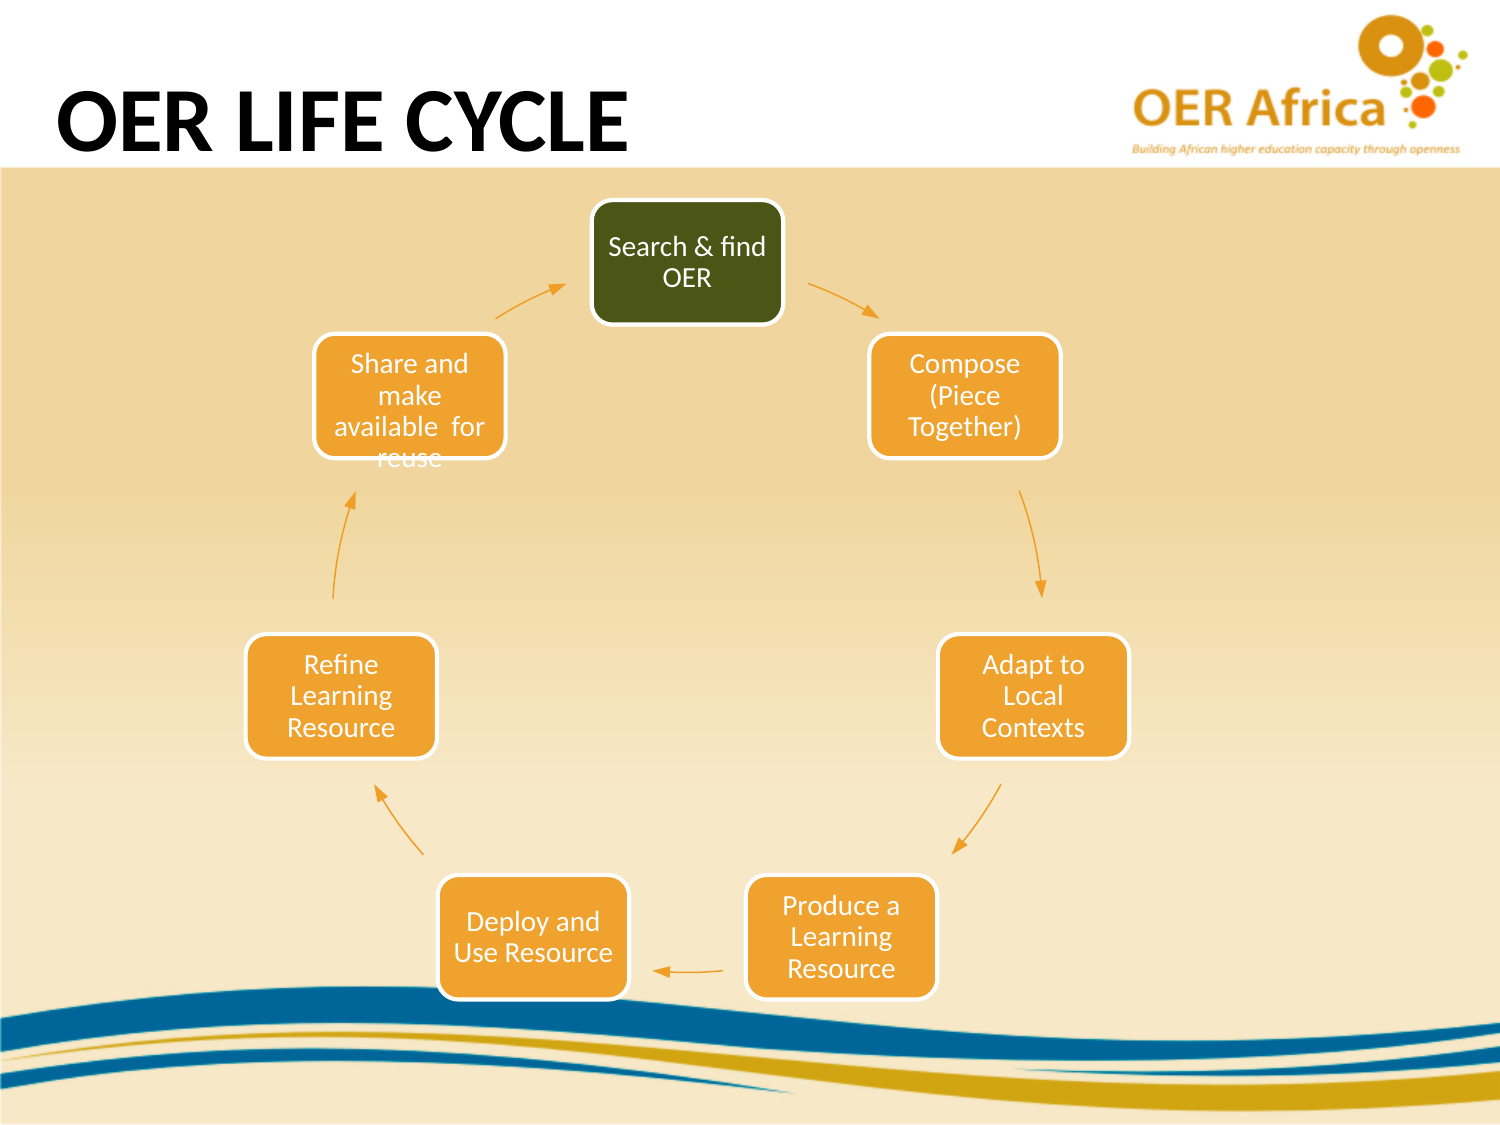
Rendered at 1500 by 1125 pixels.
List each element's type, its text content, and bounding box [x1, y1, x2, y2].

text_box Produce a Learning Resource [745, 875, 938, 1000]
text_box Adapt to Local Contexts [937, 634, 1130, 759]
text_box Compose (Piece Together) [869, 333, 1061, 459]
text_box Deploy and Use Resource [437, 875, 630, 1000]
text_box Share and make available for reuse [314, 333, 506, 459]
title OER LIFE CYCLE [41, 20, 1392, 209]
text_box Refine Learning Resource [245, 634, 438, 759]
text_box Search & find OER [591, 200, 784, 325]
